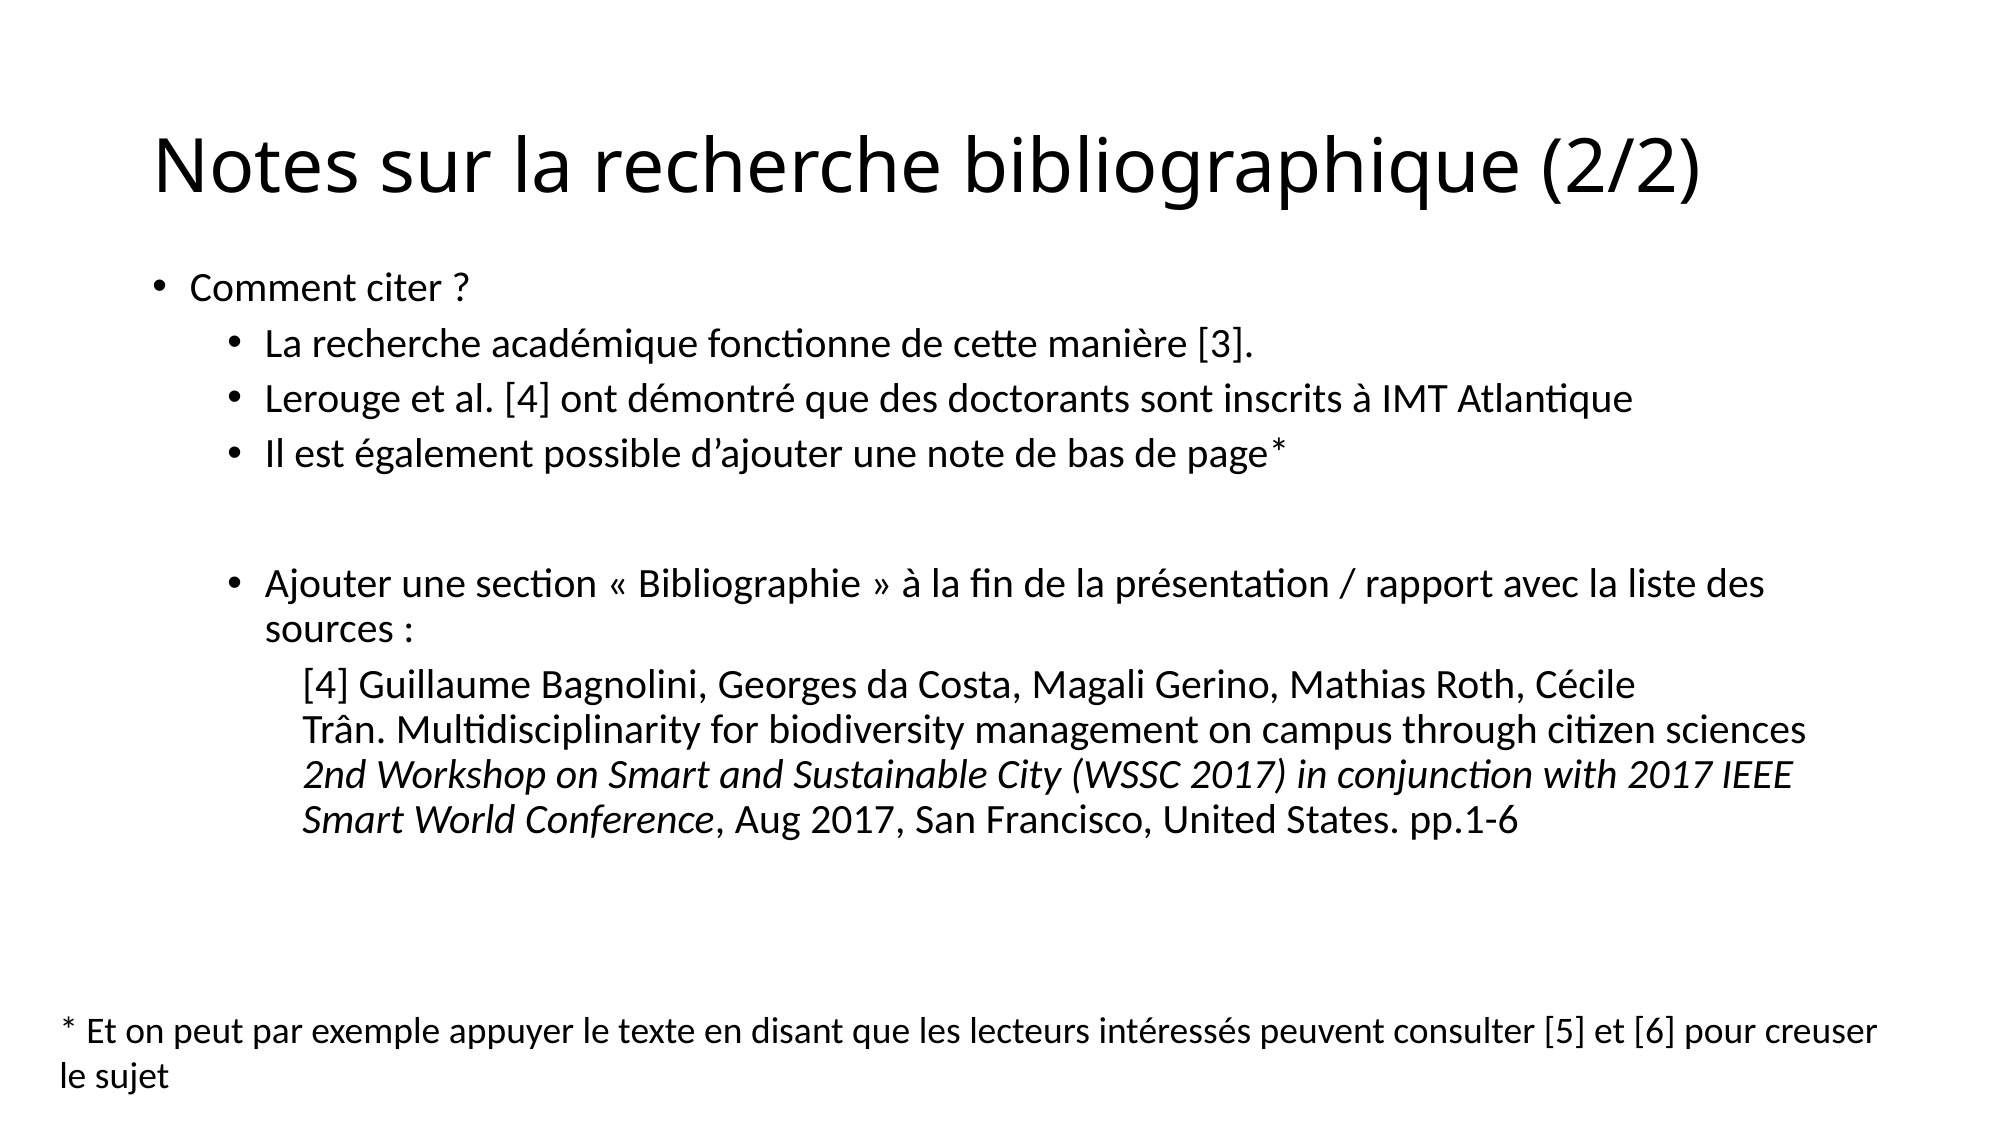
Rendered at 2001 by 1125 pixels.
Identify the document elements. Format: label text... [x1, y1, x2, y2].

text_box * Et on peut par exemple appuyer le texte en disant que les lecteurs intéressés peuvent consulter [5] et [6] pour creuser le sujet [44, 998, 1913, 1104]
title Notes sur la recherche bibliographique (2/2) [137, 59, 1863, 258]
list Comment citer ? La recherche académique fonctionne de cette manière [3]. Lerouge et al. [4] ont démontré que des doctorants sont inscrits à IMT Atlantique Il est également possible d’ajouter une note de bas de page* Ajouter une section « Bibliographie » à la fin de la présentation / rapport avec la liste des sources : [4] Guillaume Bagnolini, Georges da Costa, Magali Gerino, Mathias Roth, Cécile Trân. Multidisciplinarity for biodiversity management on campus through citizen sciences 2nd Workshop on Smart and Sustainable City (WSSC 2017) in conjunction with 2017 IEEE Smart World Conference, Aug 2017, San Francisco, United States. pp.1-6 [137, 258, 1863, 972]
